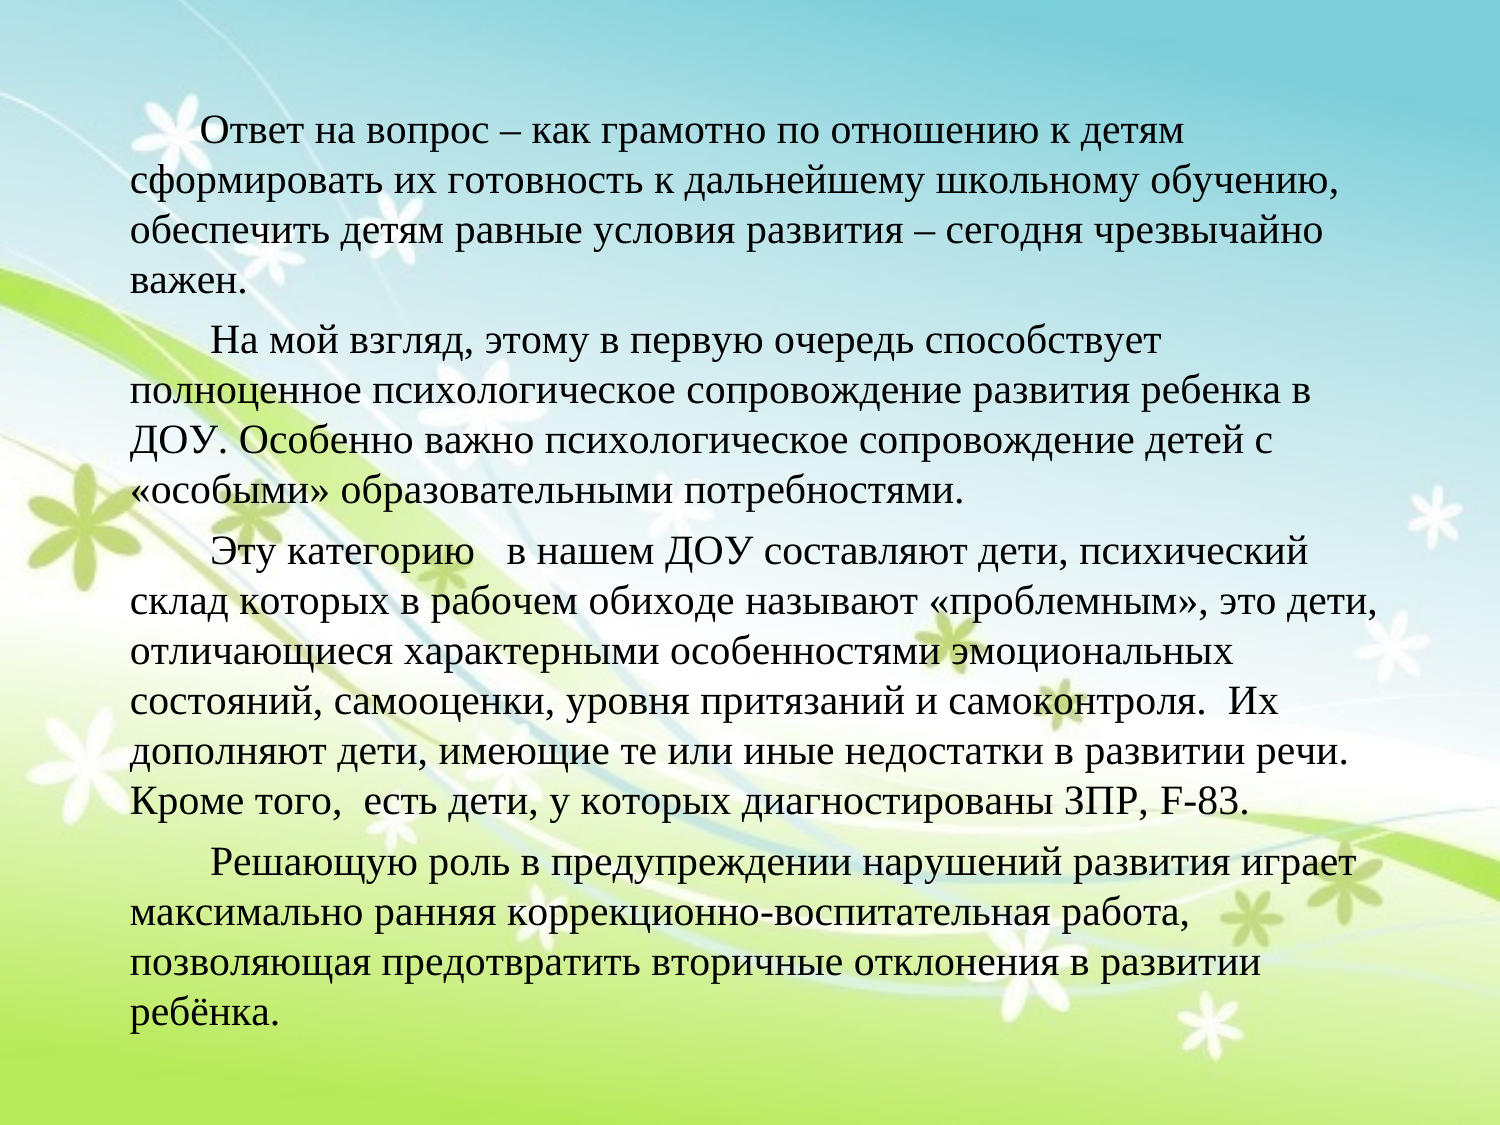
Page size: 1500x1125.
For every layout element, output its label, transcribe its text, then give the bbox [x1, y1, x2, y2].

picture [0, 0, 1500, 1125]
list Ответ на вопрос – как грамотно по отношению к детям сформировать их готовность к дальнейшему школьному обучению, обеспечить детям равные условия развития – сегодня чрезвычайно важен. На мой взгляд, этому в первую очередь способствует полноценное психологическое сопровождение развития ребенка в ДОУ. Особенно важно психологическое сопровождение детей с «особыми» образовательными потребностями. Эту категорию в нашем ДОУ составляют дети, психический склад которых в рабочем обиходе называют «проблемным», это дети, отличающиеся характерными особенностями эмоциональных состояний, самооценки, уровня притязаний и самоконтроля. Их дополняют дети, имеющие те или иные недостатки в развитии речи. Кроме того, есть дети, у которых диагностированы ЗПР, F-83. Решающую роль в предупреждении нарушений развития играет максимально ранняя коррекционно-воспитательная работа, позволяющая предотвратить вторичные отклонения в развитии ребёнка. [58, 93, 1409, 1125]
